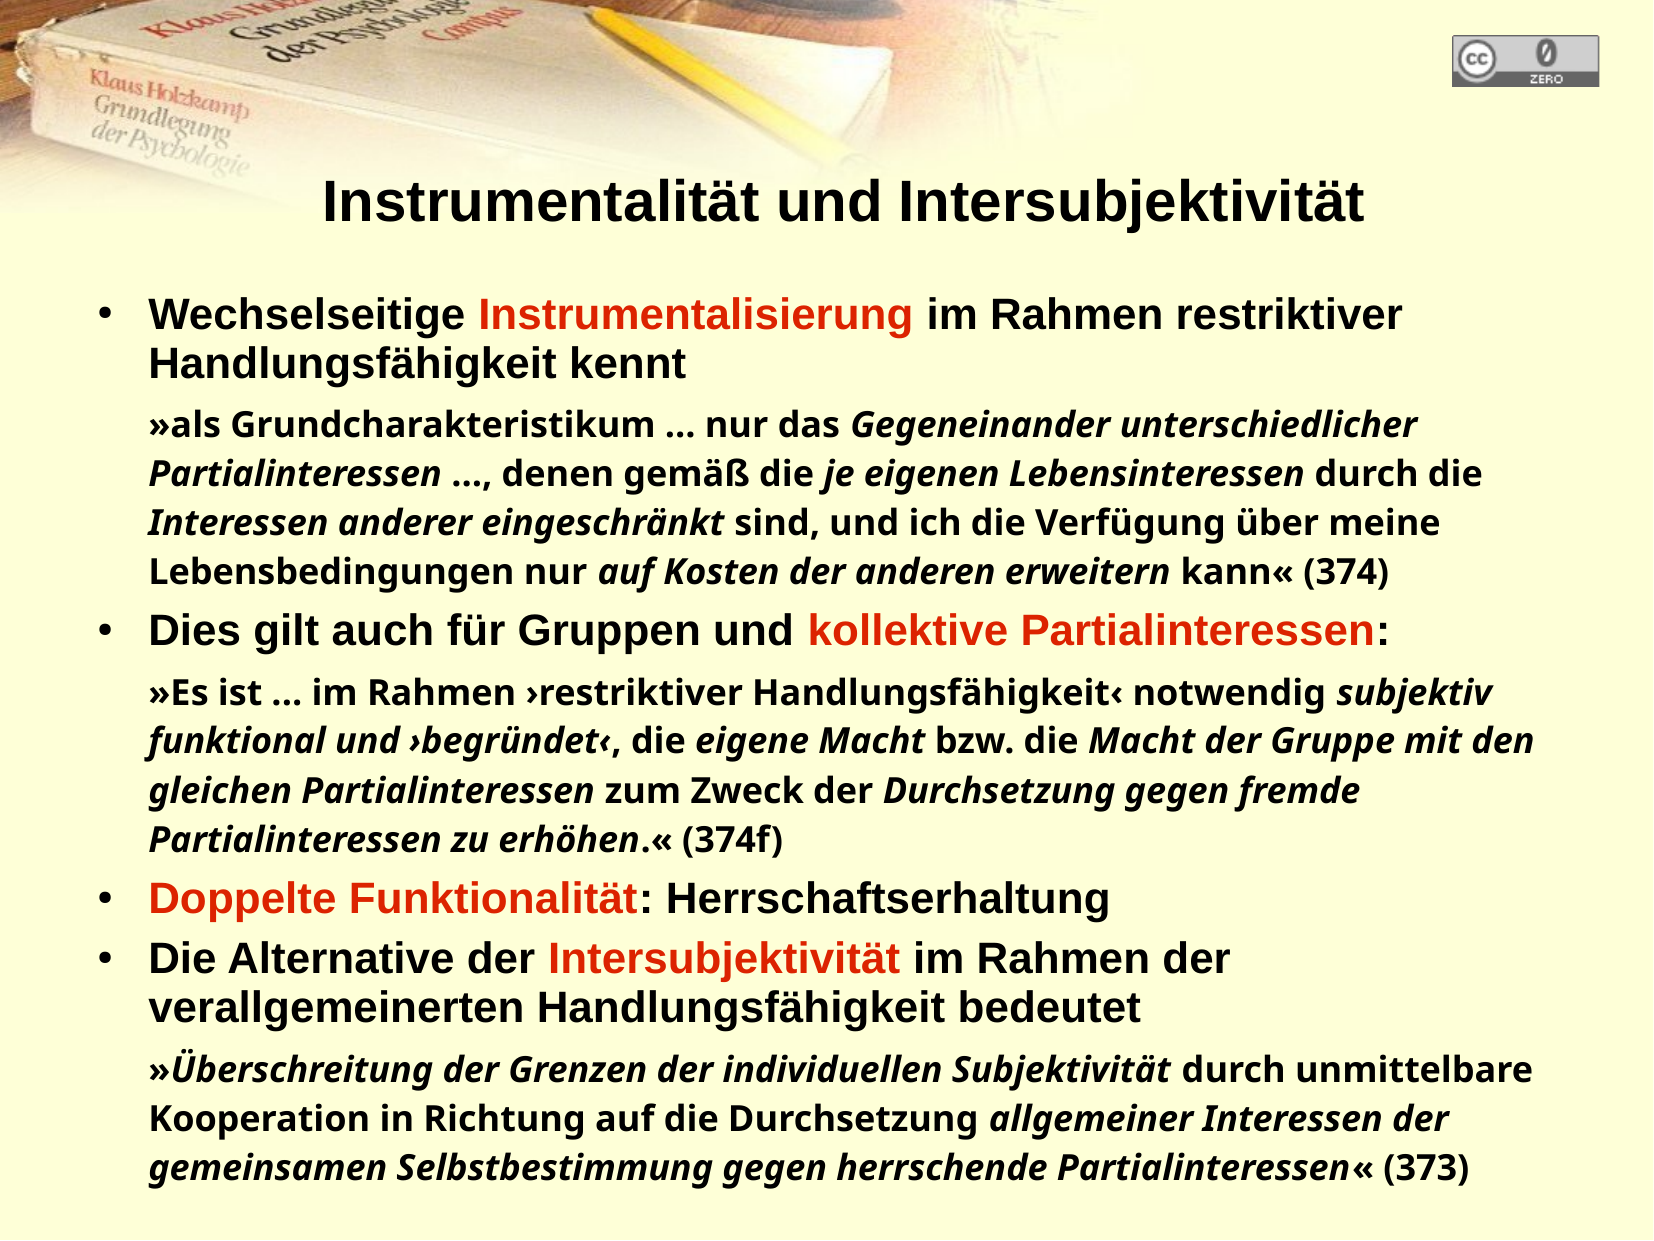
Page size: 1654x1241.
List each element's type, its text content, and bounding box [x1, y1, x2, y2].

picture [0, 0, 1156, 213]
title Instrumentalität und Intersubjektivität [82, 124, 1607, 278]
list Wechselseitige Instrumentalisierung im Rahmen restriktiver Handlungsfähigkeit kennt »als Grundcharakteristikum … nur das Gegeneinander unterschiedlicher Partialinteressen …, denen gemäß die je eigenen Lebensinteressen durch die Interessen anderer eingeschränkt sind, und ich die Verfügung über meine Lebensbedingungen nur auf Kosten der anderen erweitern kann« (374) Dies gilt auch für Gruppen und kollektive Partialinteressen: »Es ist ... im Rahmen ›restriktiver Handlungsfähigkeit‹ notwendig subjektiv funktional und ›begründet‹, die eigene Macht bzw. die Macht der Gruppe mit den gleichen Partialinteressen zum Zweck der Durchsetzung gegen fremde Partialinteressen zu erhöhen.« (374f) Doppelte Funktionalität: Herrschaftserhaltung Die Alternative der Intersubjektivität im Rahmen der verallgemeinerten Handlungsfähigkeit bedeutet »Überschreitung der Grenzen der individuellen Subjektivität durch unmittelbare Kooperation in Richtung auf die Durchsetzung allgemeiner Interessen der gemeinsamen Selbstbestimmung gegen herrschende Partialinteressen« (373) [80, 289, 1607, 1193]
picture [1452, 35, 1600, 87]
